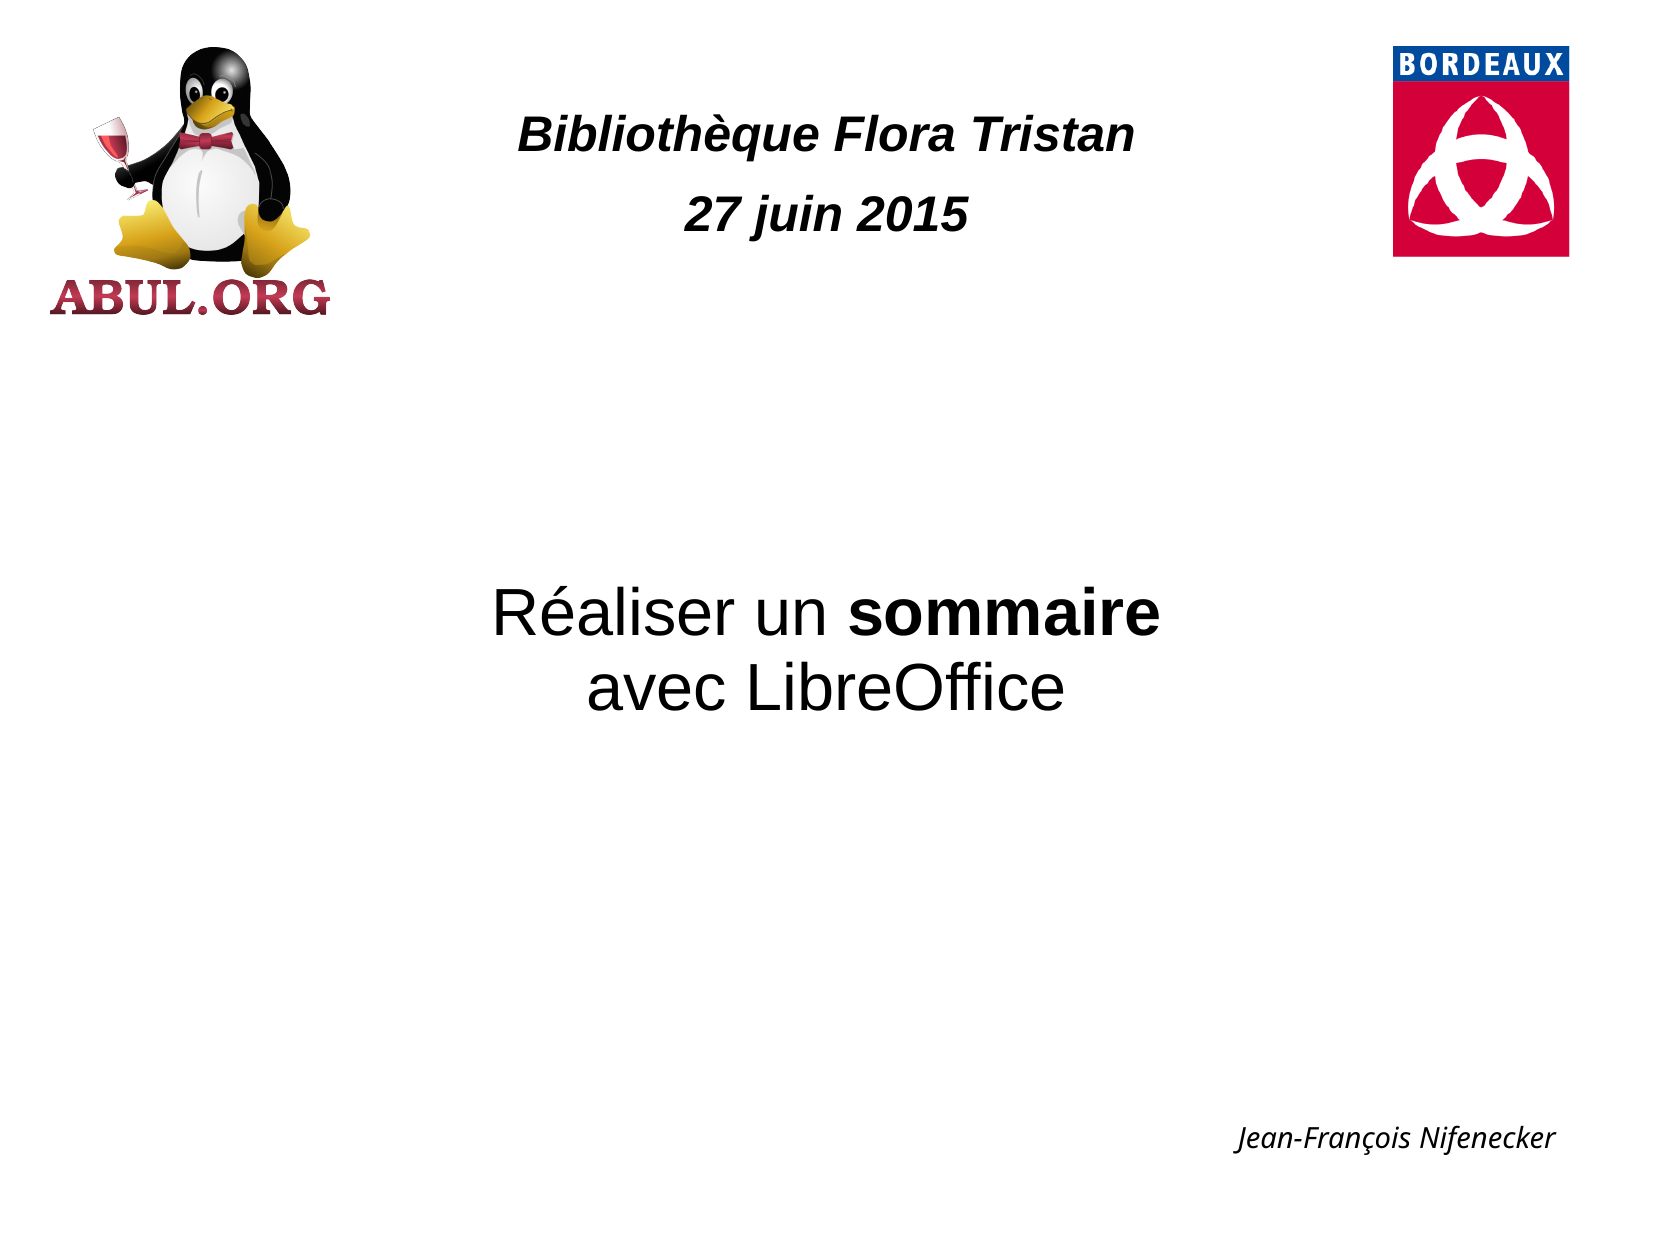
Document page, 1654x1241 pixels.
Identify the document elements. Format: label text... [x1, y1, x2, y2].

text_box Bibliothèque Flora Tristan 27 juin 2015 [437, 98, 1217, 251]
picture [1393, 46, 1571, 257]
subtitle Réaliser un sommaire avec LibreOffice [82, 290, 1571, 1010]
text_box Jean-François Nifenecker [555, 1110, 1571, 1160]
picture [50, 47, 330, 315]
